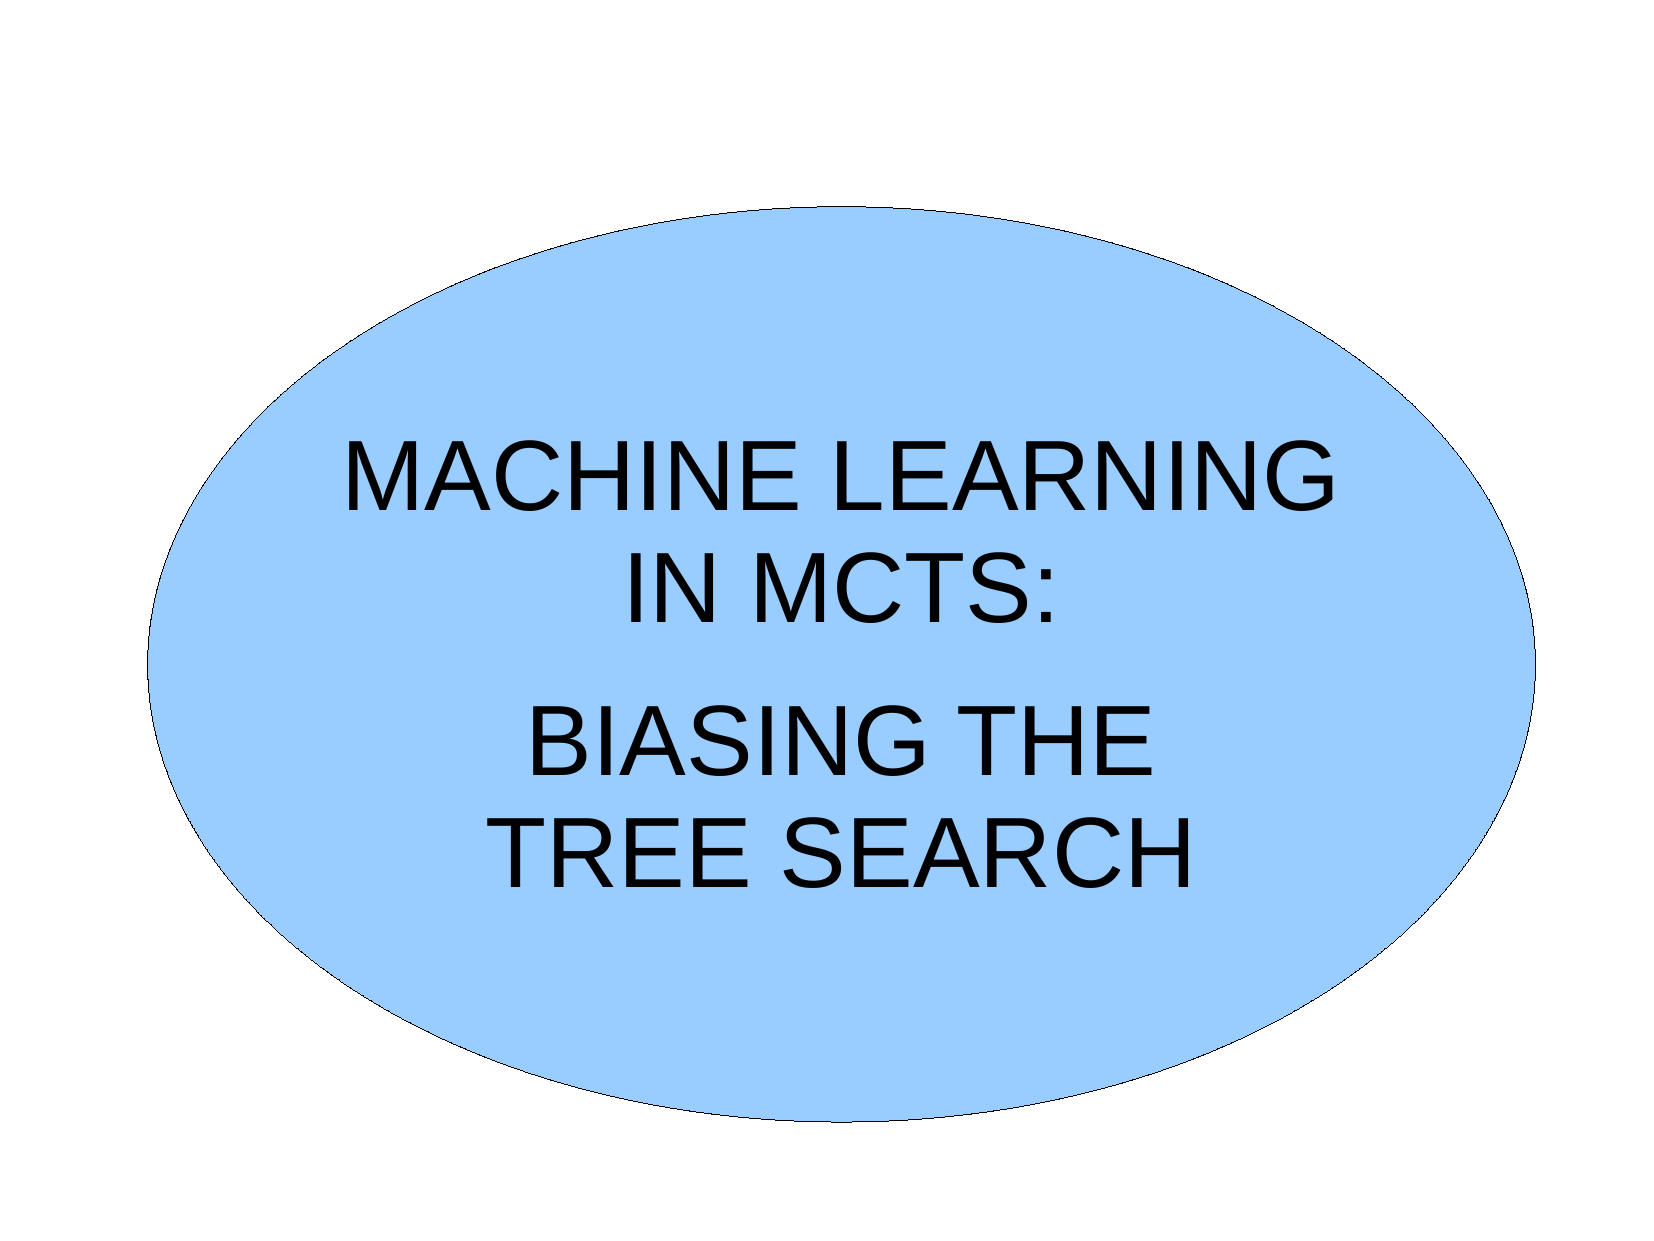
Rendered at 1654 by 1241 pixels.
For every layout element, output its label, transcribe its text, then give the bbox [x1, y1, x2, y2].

text_box MACHINE LEARNING IN MCTS: BIASING THE TREE SEARCH [147, 206, 1536, 1123]
